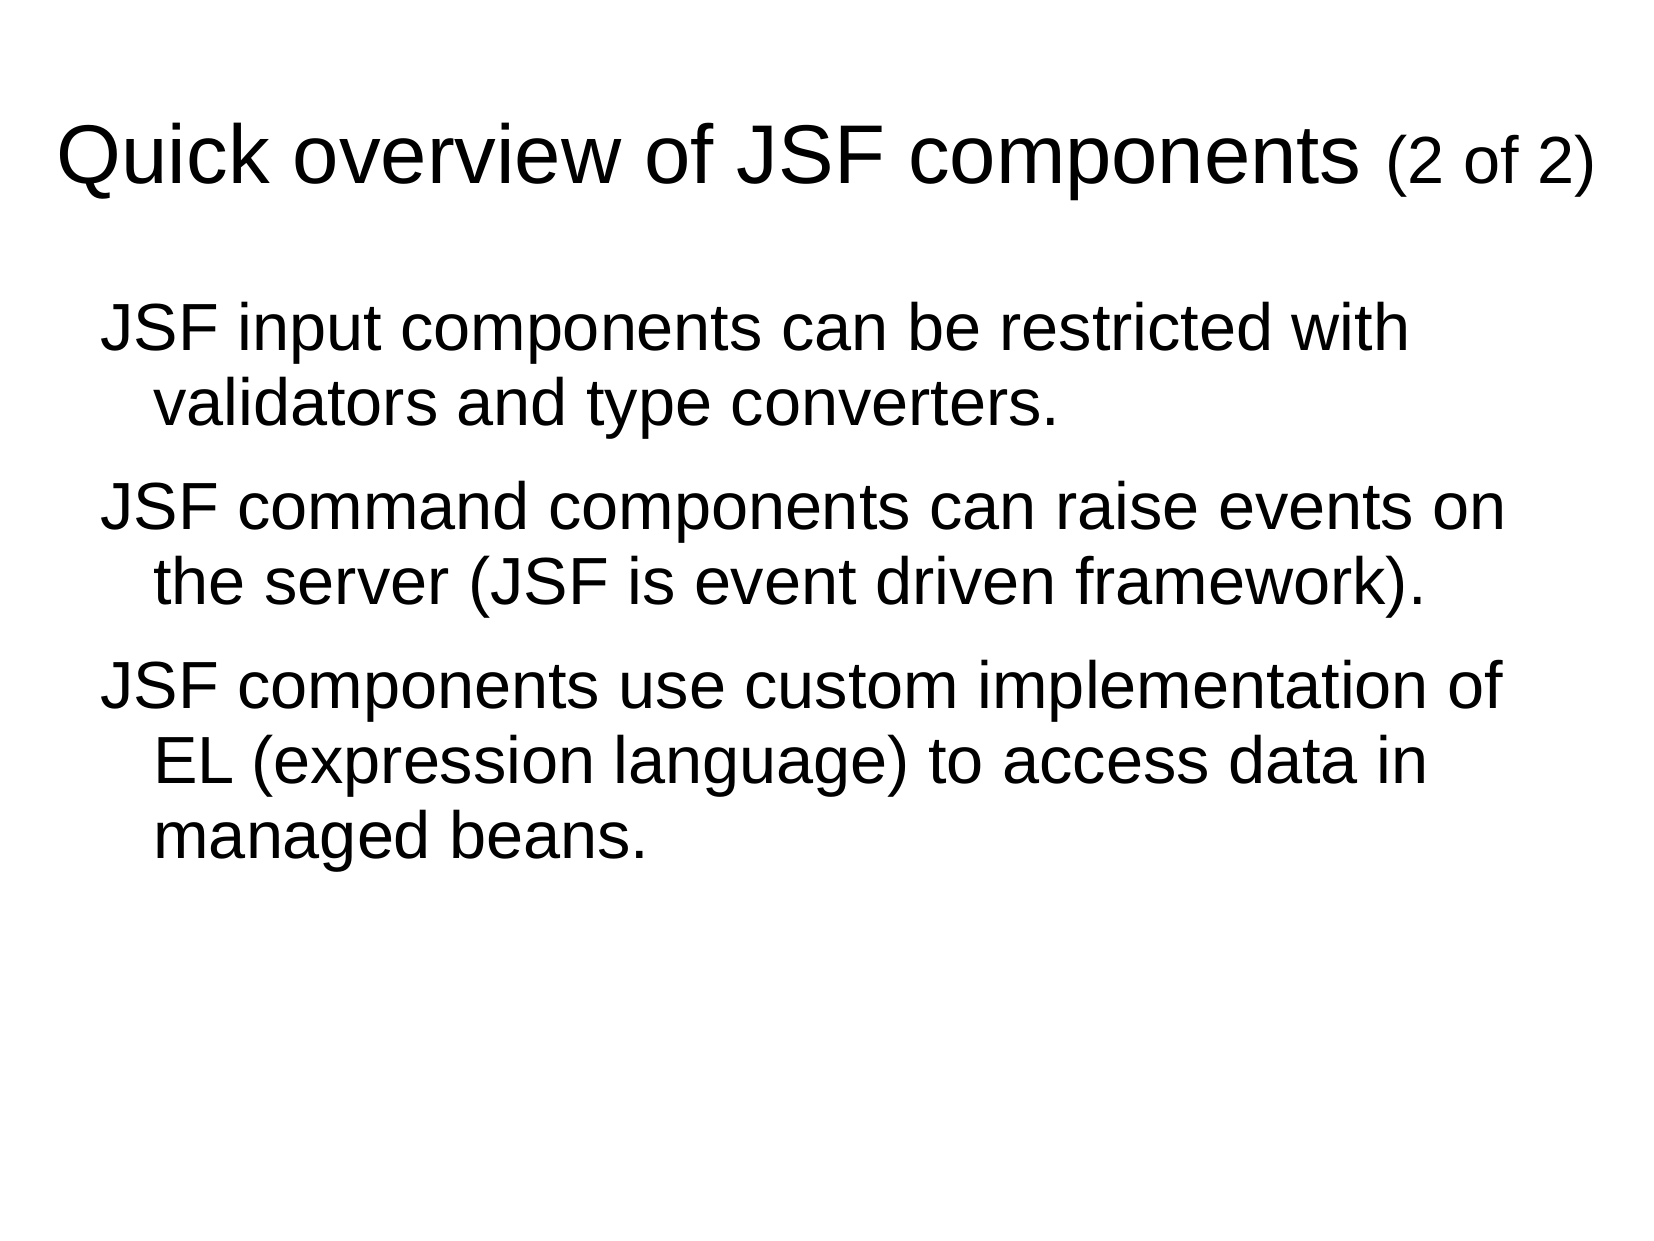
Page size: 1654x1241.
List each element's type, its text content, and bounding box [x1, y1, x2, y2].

title Quick overview of JSF components (2 of 2) [0, 59, 1654, 252]
list JSF input components can be restricted with validators and type converters. JSF command components can raise events on the server (JSF is event driven framework). JSF components use custom implementation of EL (expression language) to access data in managed beans. [82, 290, 1571, 1094]
